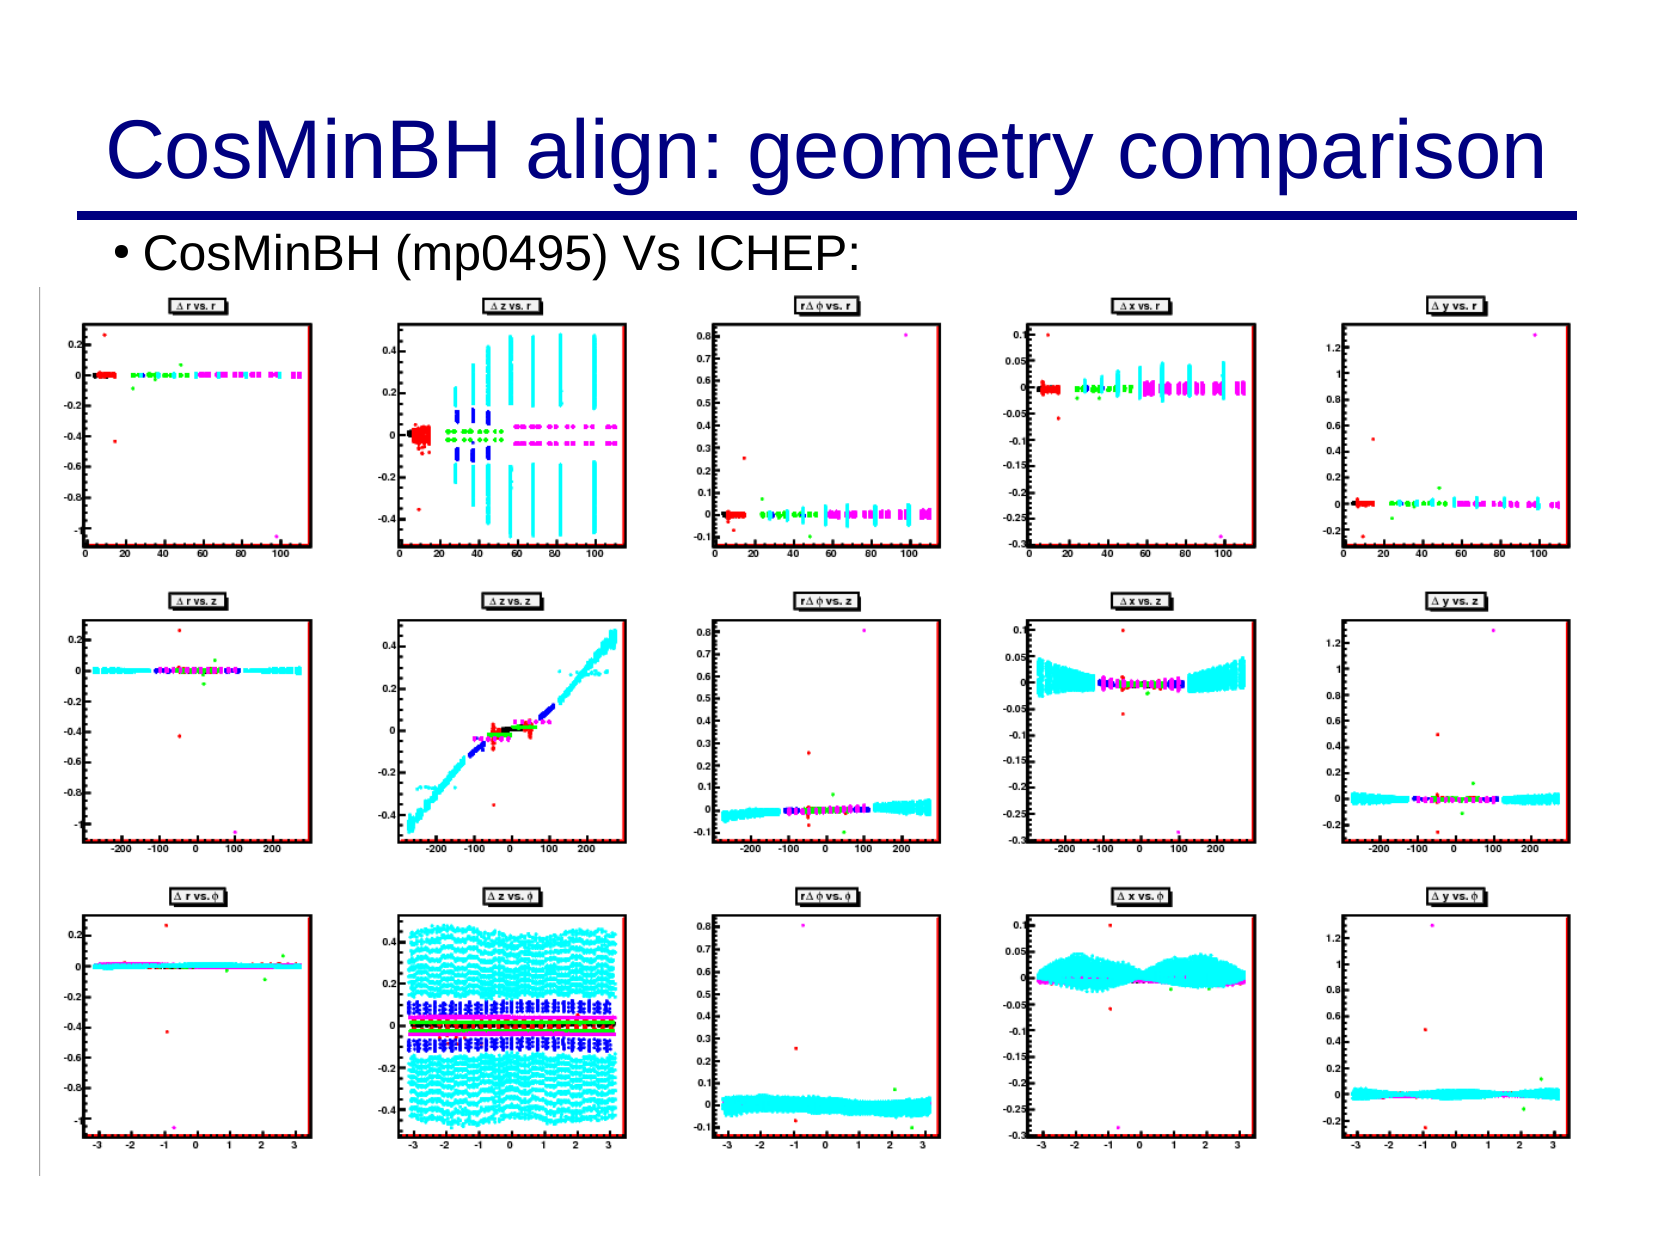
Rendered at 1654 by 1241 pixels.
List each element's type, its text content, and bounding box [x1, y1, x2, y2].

list CosMinBH (mp0495) Vs ICHEP: [94, 225, 1583, 287]
title CosMinBH align: geometry comparison [82, 75, 1571, 226]
picture [39, 287, 1615, 1176]
